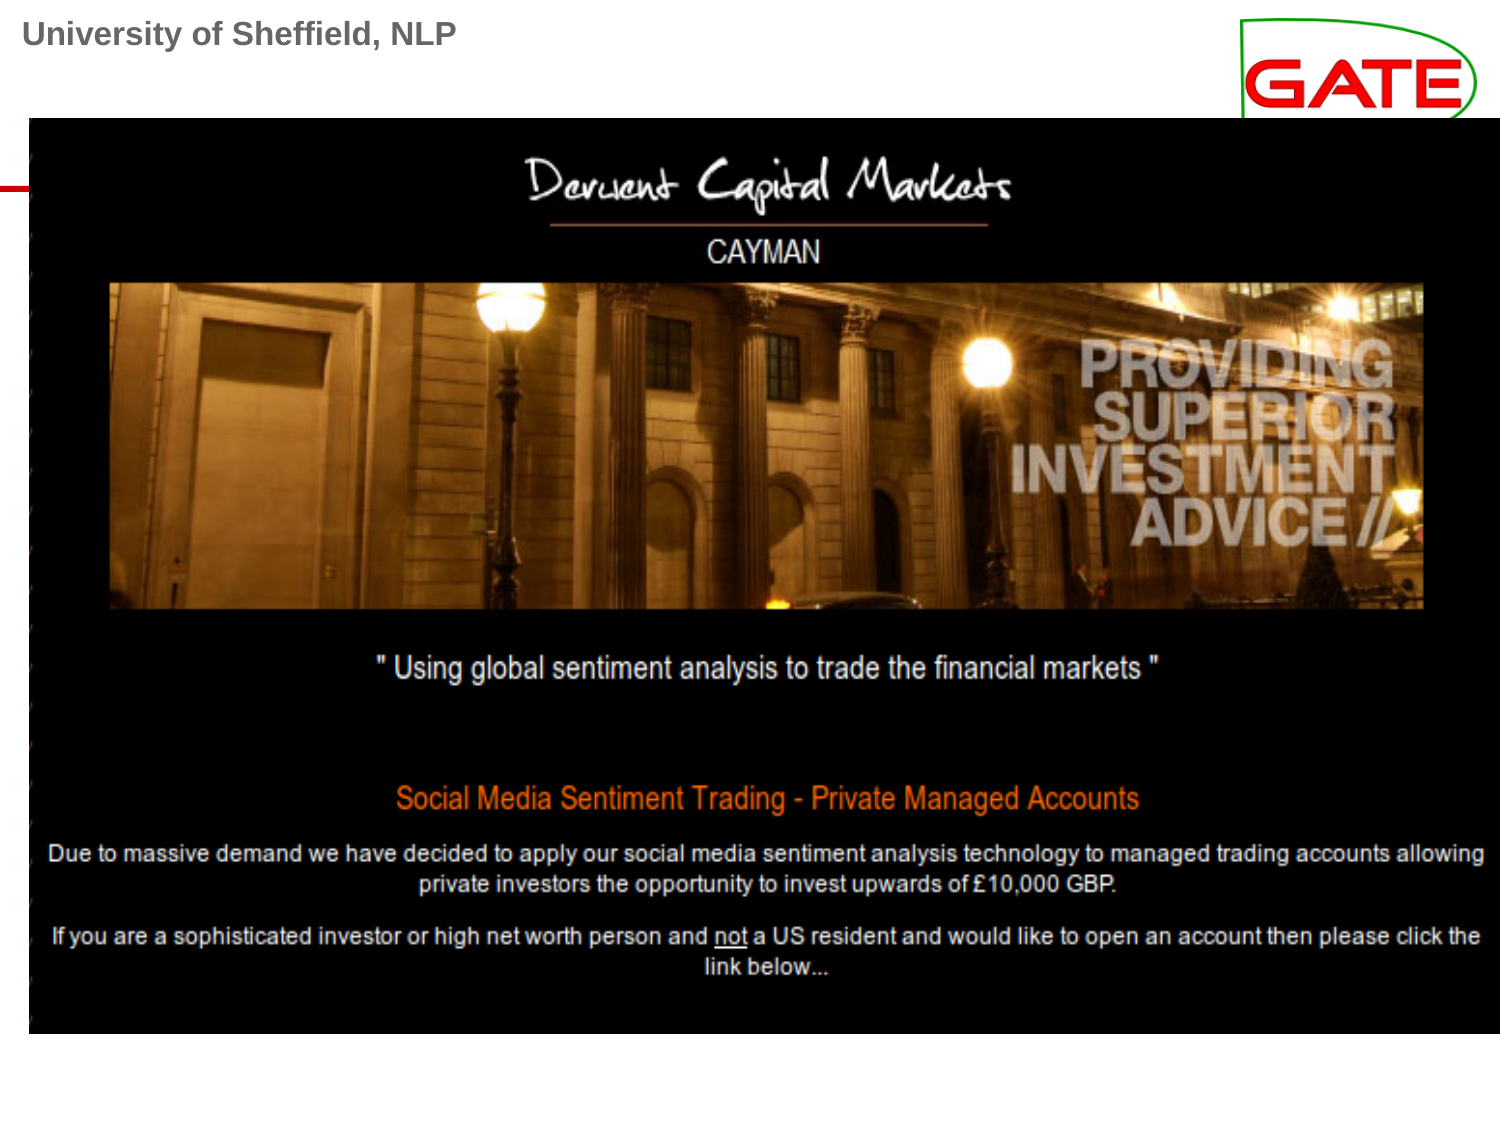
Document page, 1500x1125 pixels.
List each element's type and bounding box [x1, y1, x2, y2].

picture [29, 18, 1500, 1034]
